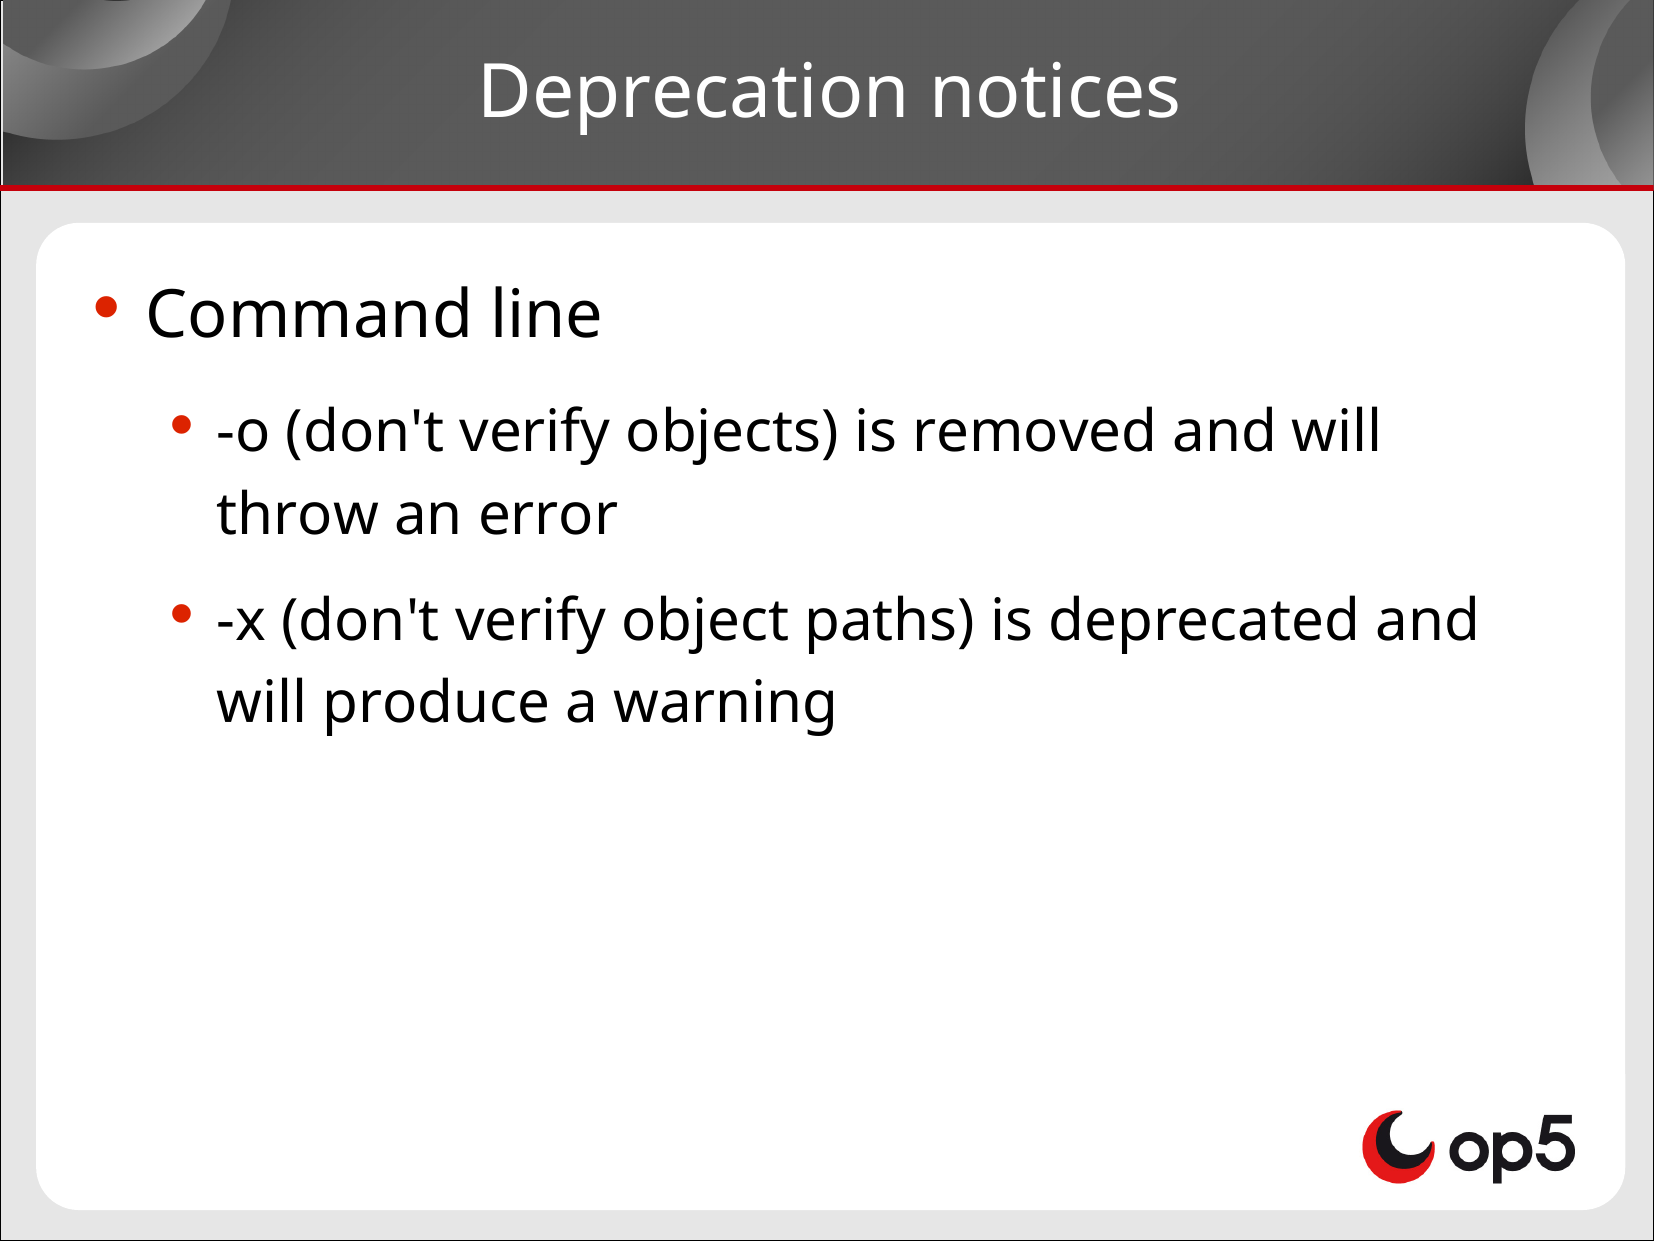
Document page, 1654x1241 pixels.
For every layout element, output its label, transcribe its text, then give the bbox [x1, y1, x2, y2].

title Deprecation notices [88, 0, 1571, 175]
list Command line -o (don't verify objects) is removed and will throw an error -x (don't verify object paths) is deprecated and will produce a warning [75, 262, 1538, 1163]
picture [1350, 1103, 1587, 1191]
picture [3, 0, 1654, 185]
